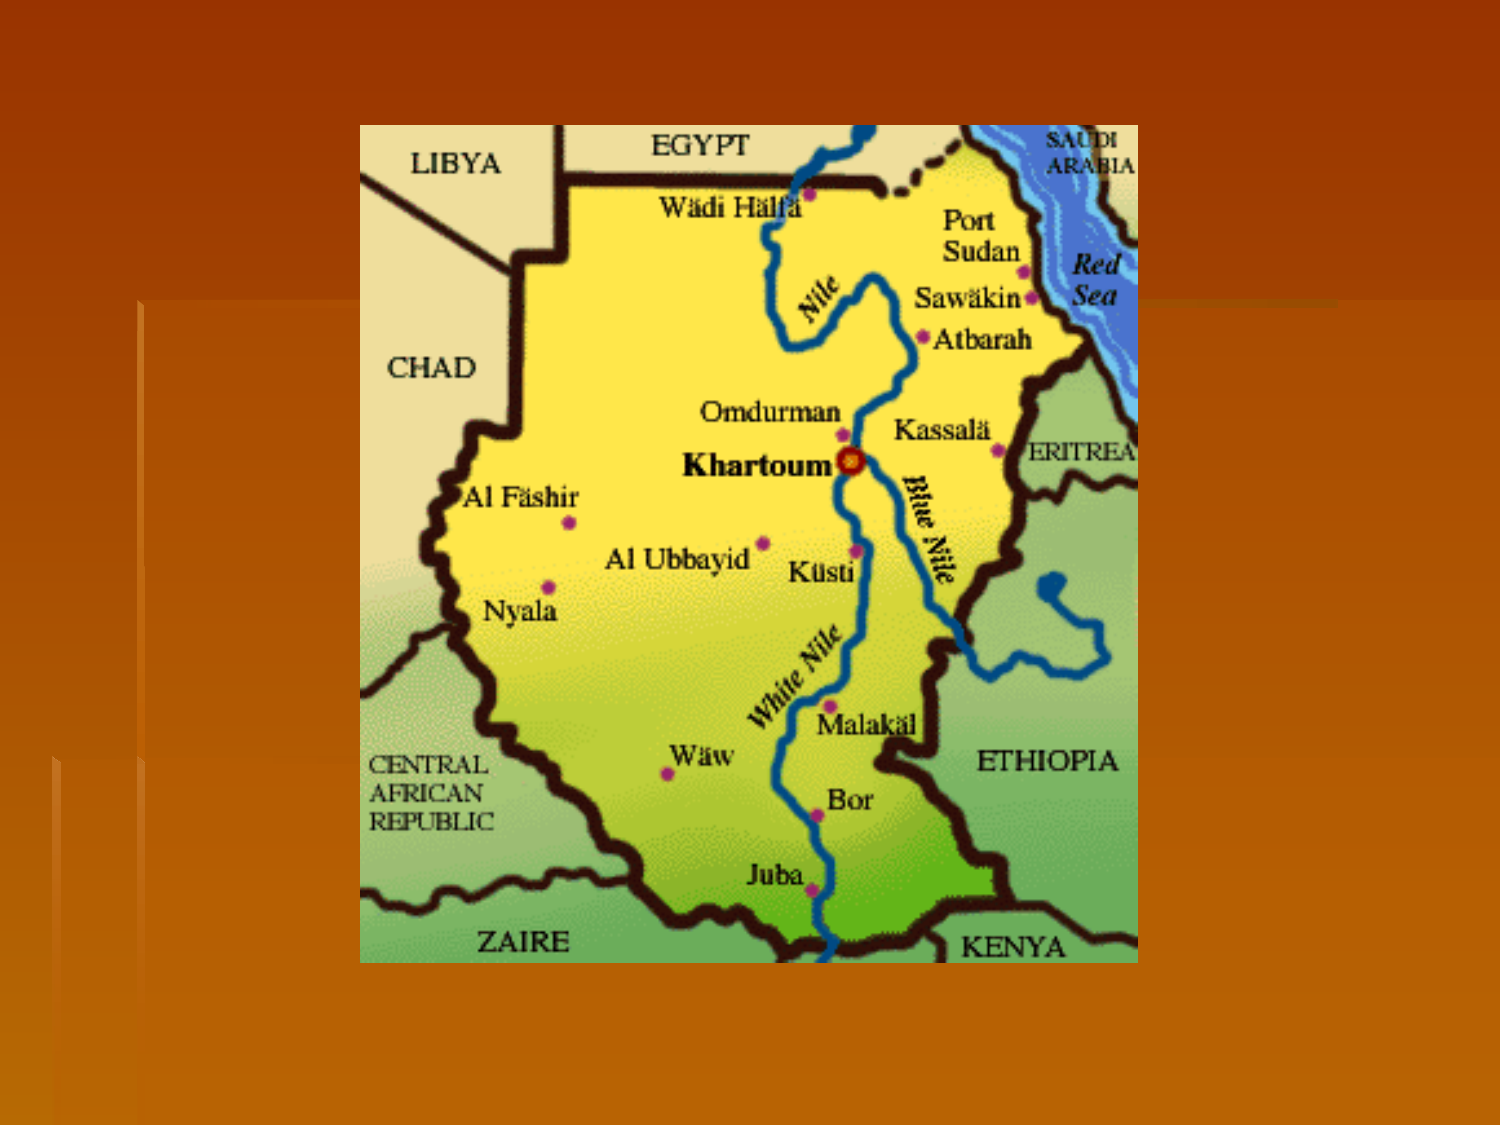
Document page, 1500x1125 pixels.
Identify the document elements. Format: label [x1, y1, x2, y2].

picture [360, 125, 1138, 963]
